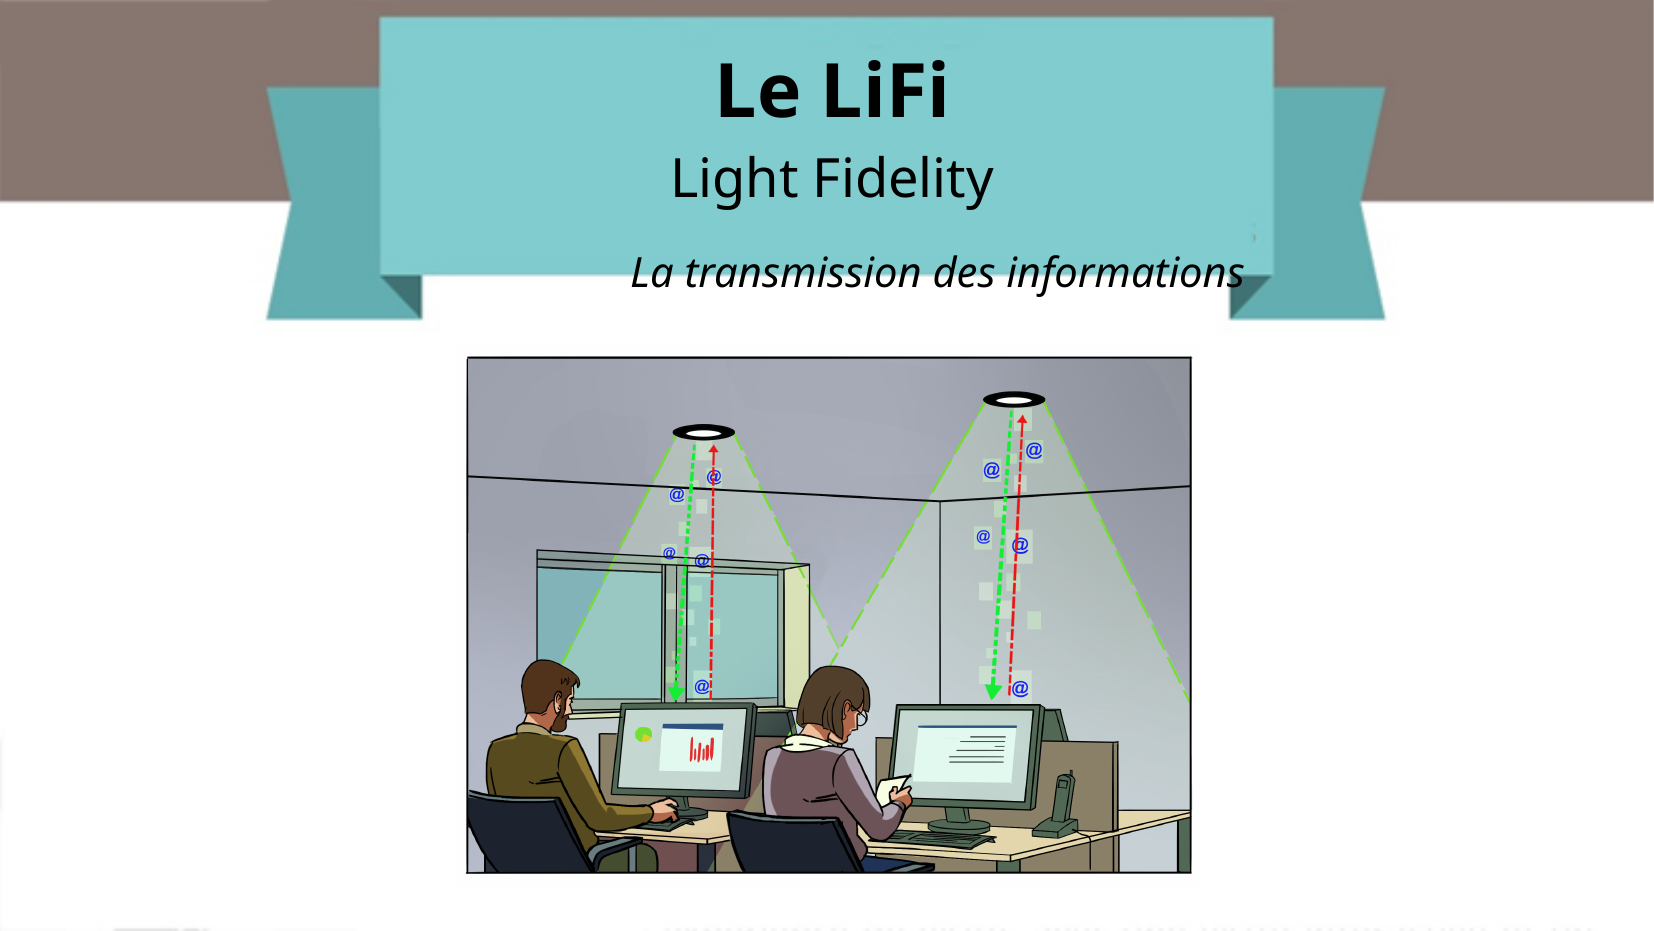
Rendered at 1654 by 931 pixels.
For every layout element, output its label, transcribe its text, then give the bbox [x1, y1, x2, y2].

picture [0, 0, 1654, 931]
text_box Le LiFi Light Fidelity La transmission des informations [405, 29, 1261, 269]
